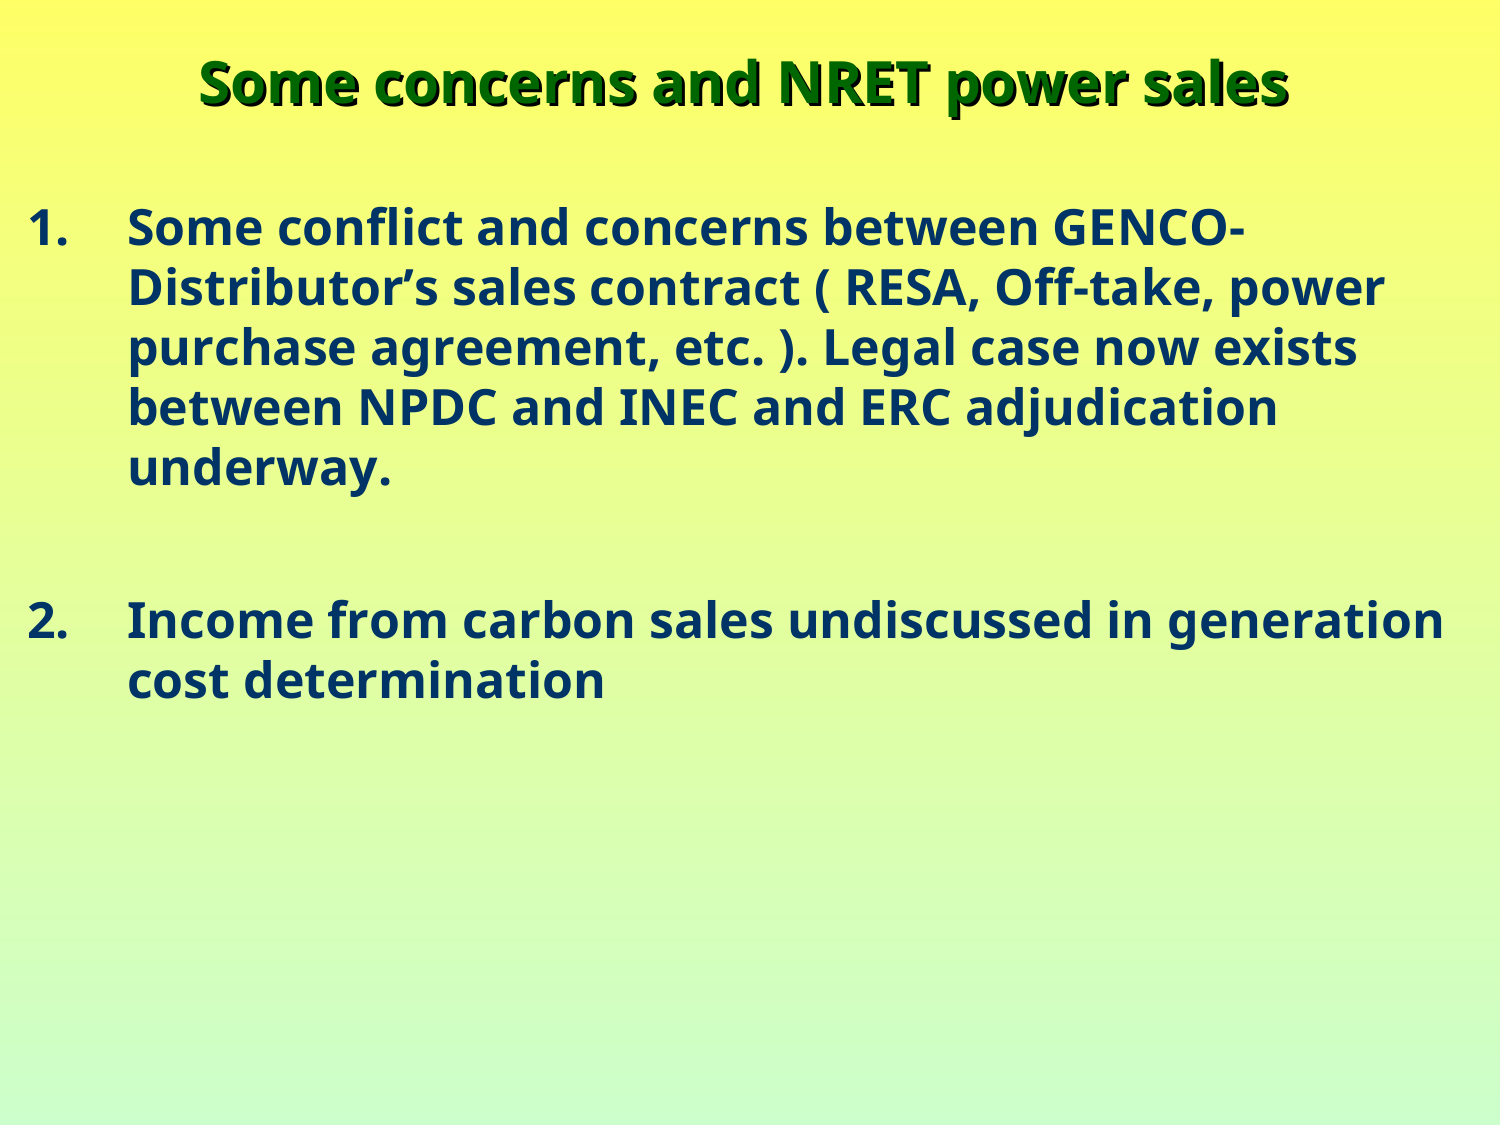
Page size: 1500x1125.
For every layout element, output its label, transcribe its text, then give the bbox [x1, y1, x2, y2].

subtitle Some concerns and NRET power sales [12, 37, 1475, 138]
text_box Some conflict and concerns between GENCO-Distributor’s sales contract ( RESA, Off-take, power purchase agreement, etc. ). Legal case now exists between NPDC and INEC and ERC adjudication underway. Income from carbon sales undiscussed in generation cost determination [12, 187, 1500, 1101]
